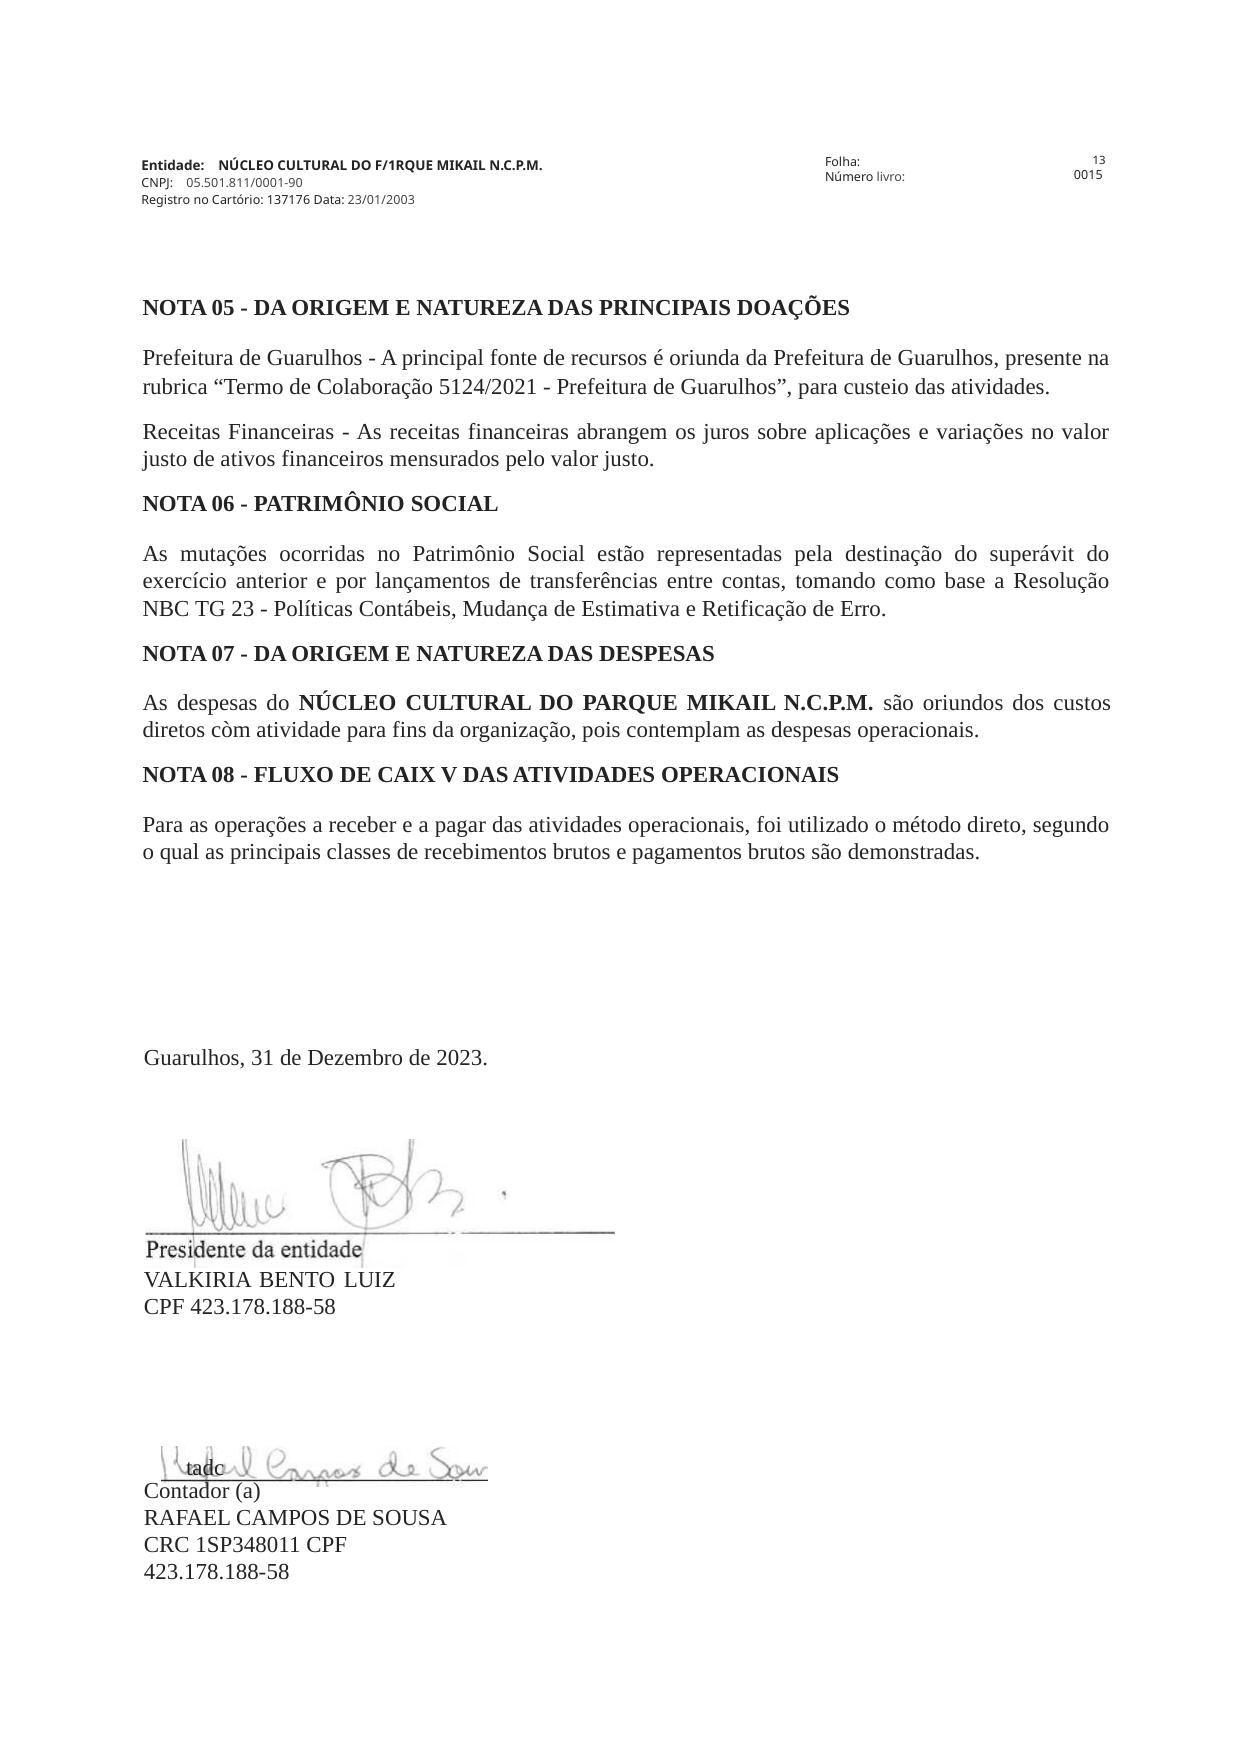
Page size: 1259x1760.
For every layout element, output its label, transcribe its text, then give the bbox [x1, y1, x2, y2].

text_box 13 0015 [1074, 153, 1109, 186]
text_box Contador (a) RAFAEL CAMPOS DE SOUSA CRC 1SP348011 CPF 423.178.188-58 [144, 1476, 467, 1588]
text_box Folha: Número livro: [825, 153, 913, 186]
picture [145, 1140, 615, 1268]
text_box VALKIRIA BENTO LUIZ CPF 423.178.188-58 [144, 1264, 406, 1316]
text_box tadc [186, 1453, 223, 1506]
text_box Guarulhos, 31 de Dezembro de 2023. [144, 1043, 507, 1070]
picture [161, 1446, 488, 1487]
text_box Entidade: NÚCLEO CULTURAL DO F/1RQUE MIKAIL N.C.P.M. CNPJ: 05.501.811/0001-90 Registro no Cartório: 137176 Data: 23/01/2003 [141, 156, 626, 211]
text_box NOTA 05 - DA ORIGEM E NATUREZA DAS PRINCIPAIS DOAÇÕES Prefeitura de Guarulhos - A principal fonte de recursos é oriunda da Prefeitura de Guarulhos, presente na rubrica “Termo de Colaboração 5124/2021 - Prefeitura de Guarulhos”, para custeio das atividades. Receitas Financeiras - As receitas financeiras abrangem os juros sobre aplicações e variações no valor justo de ativos financeiros mensurados pelo valor justo. NOTA 06 - PATRIMÔNIO SOCIAL As mutações ocorridas no Patrimônio Social estão representadas pela destinação do superávit do exercício anterior e por lançamentos de transferências entre contas, tomando como base a Resolução NBC TG 23 - Políticas Contábeis, Mudança de Estimativa e Retificação de Erro. NOTA 07 - DA ORIGEM E NATUREZA DAS DESPESAS As despesas do NÚCLEO CULTURAL DO PARQUE MIKAIL N.C.P.M. são oriundos dos custos diretos còm atividade para fins da organização, pois contemplam as despesas operacionais. NOTA 08 - FLUXO DE CAIX V DAS ATIVIDADES OPERACIONAIS Para as operações a receber e a pagar das atividades operacionais, foi utilizado o método direto, segundo o qual as principais classes de recebimentos brutos e pagamentos brutos são demonstradas. [143, 293, 1112, 962]
